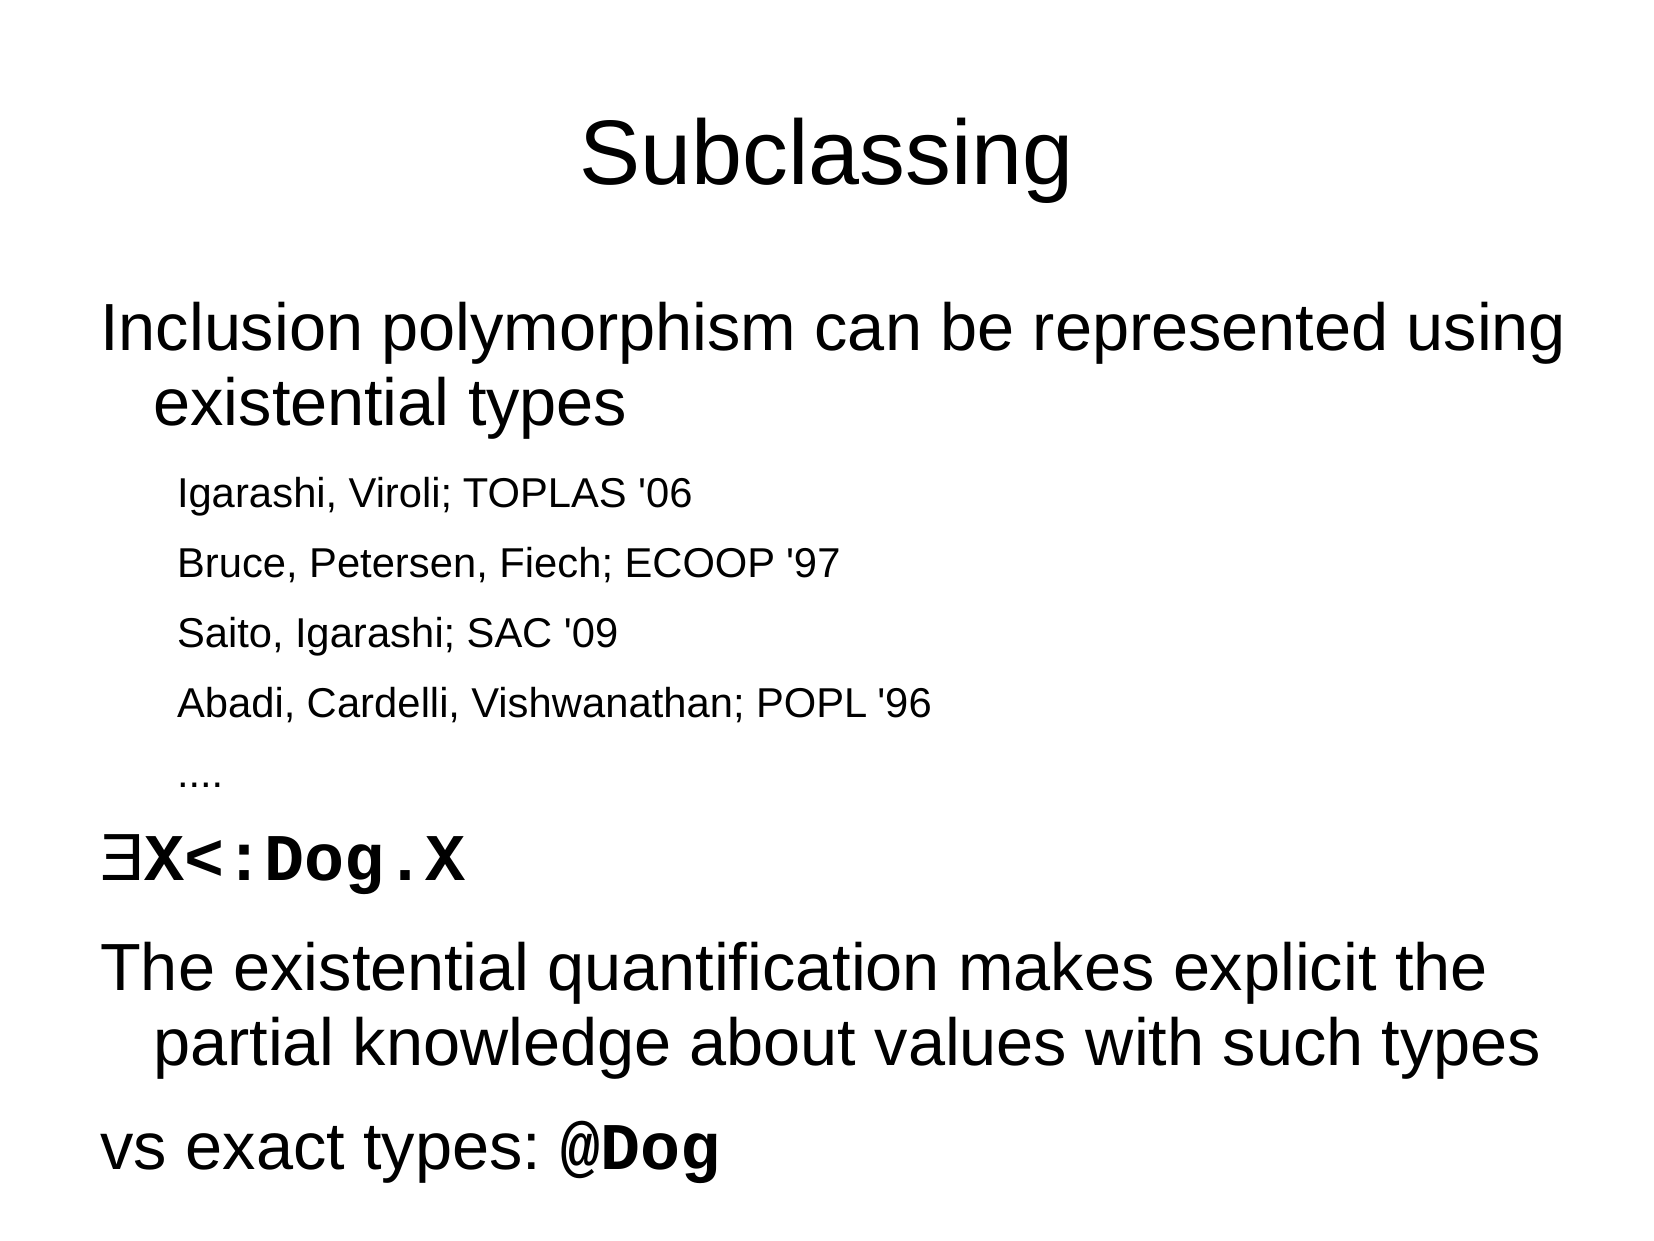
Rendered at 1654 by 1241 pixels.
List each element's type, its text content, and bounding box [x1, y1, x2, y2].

list Inclusion polymorphism can be represented using existential types Igarashi, Viroli; TOPLAS '06 Bruce, Petersen, Fiech; ECOOP '97 Saito, Igarashi; SAC '09 Abadi, Cardelli, Vishwanathan; POPL '96 .... ƎX<:Dog.X The existential quantification makes explicit the partial knowledge about values with such types vs exact types: @Dog [82, 290, 1571, 1191]
title Subclassing [82, 56, 1571, 250]
